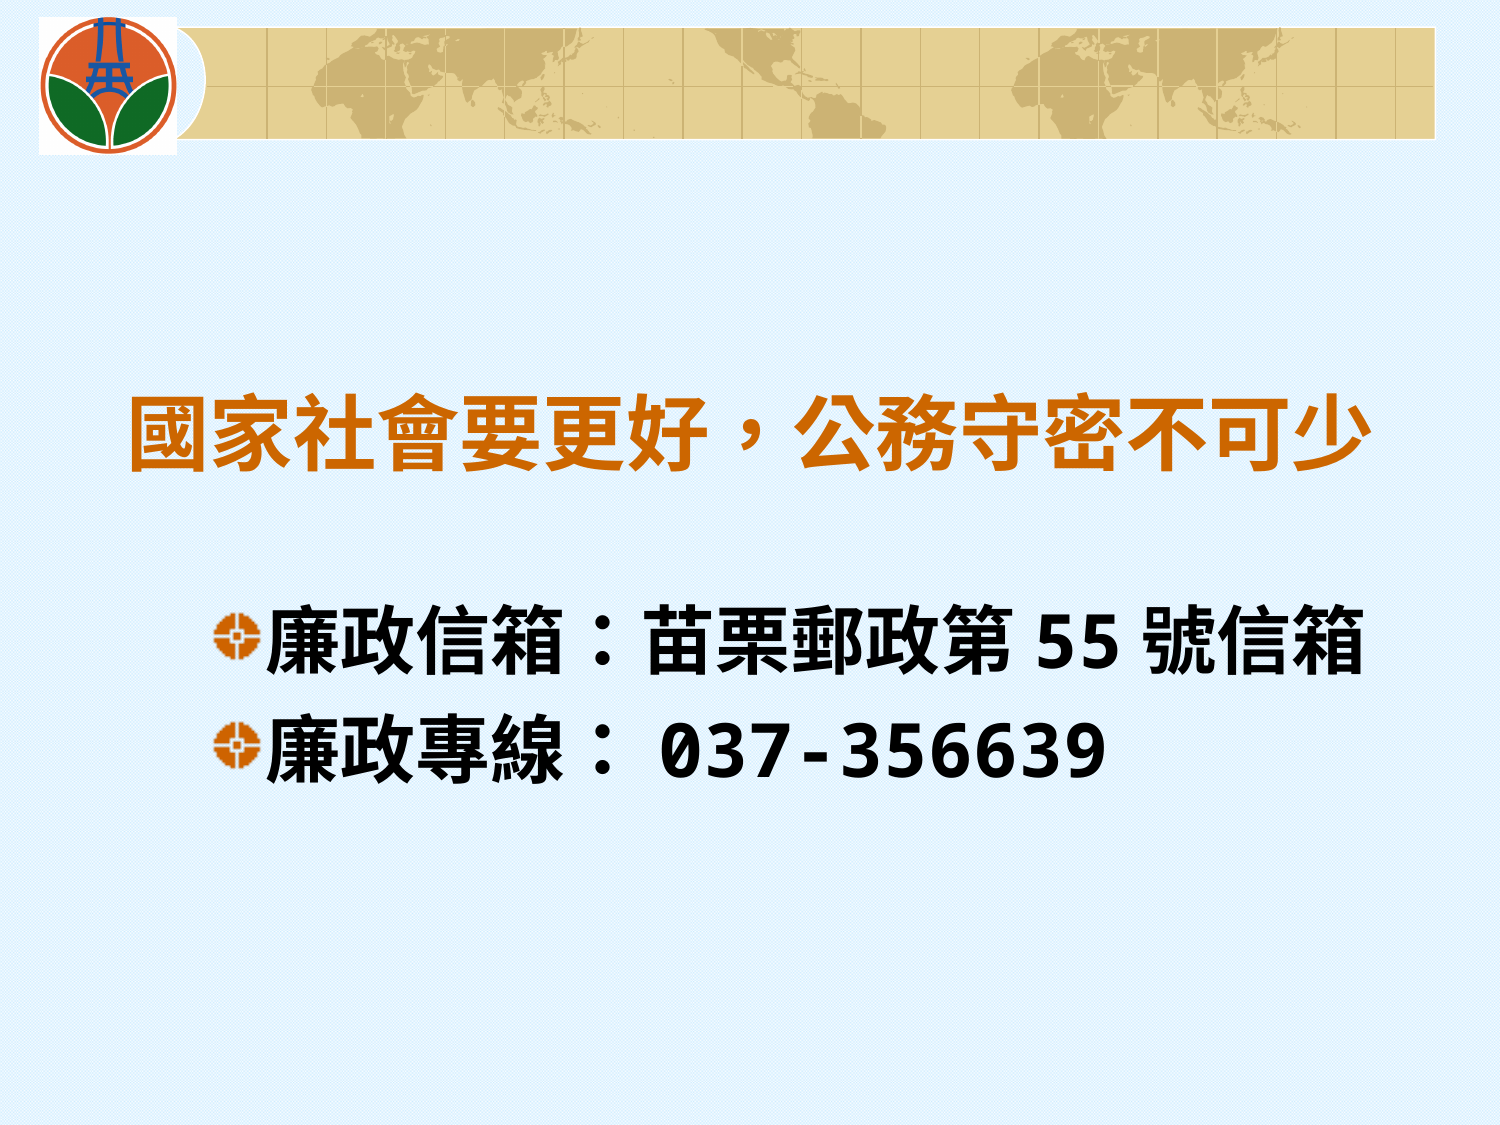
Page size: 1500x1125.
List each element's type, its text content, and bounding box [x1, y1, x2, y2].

list 廉政信箱：苗栗郵政第55號信箱 廉政專線：037-356639 [194, 586, 1388, 953]
title 國家社會要更好，公務守密不可少 [112, 337, 1401, 526]
picture [0, 0, 1500, 1125]
